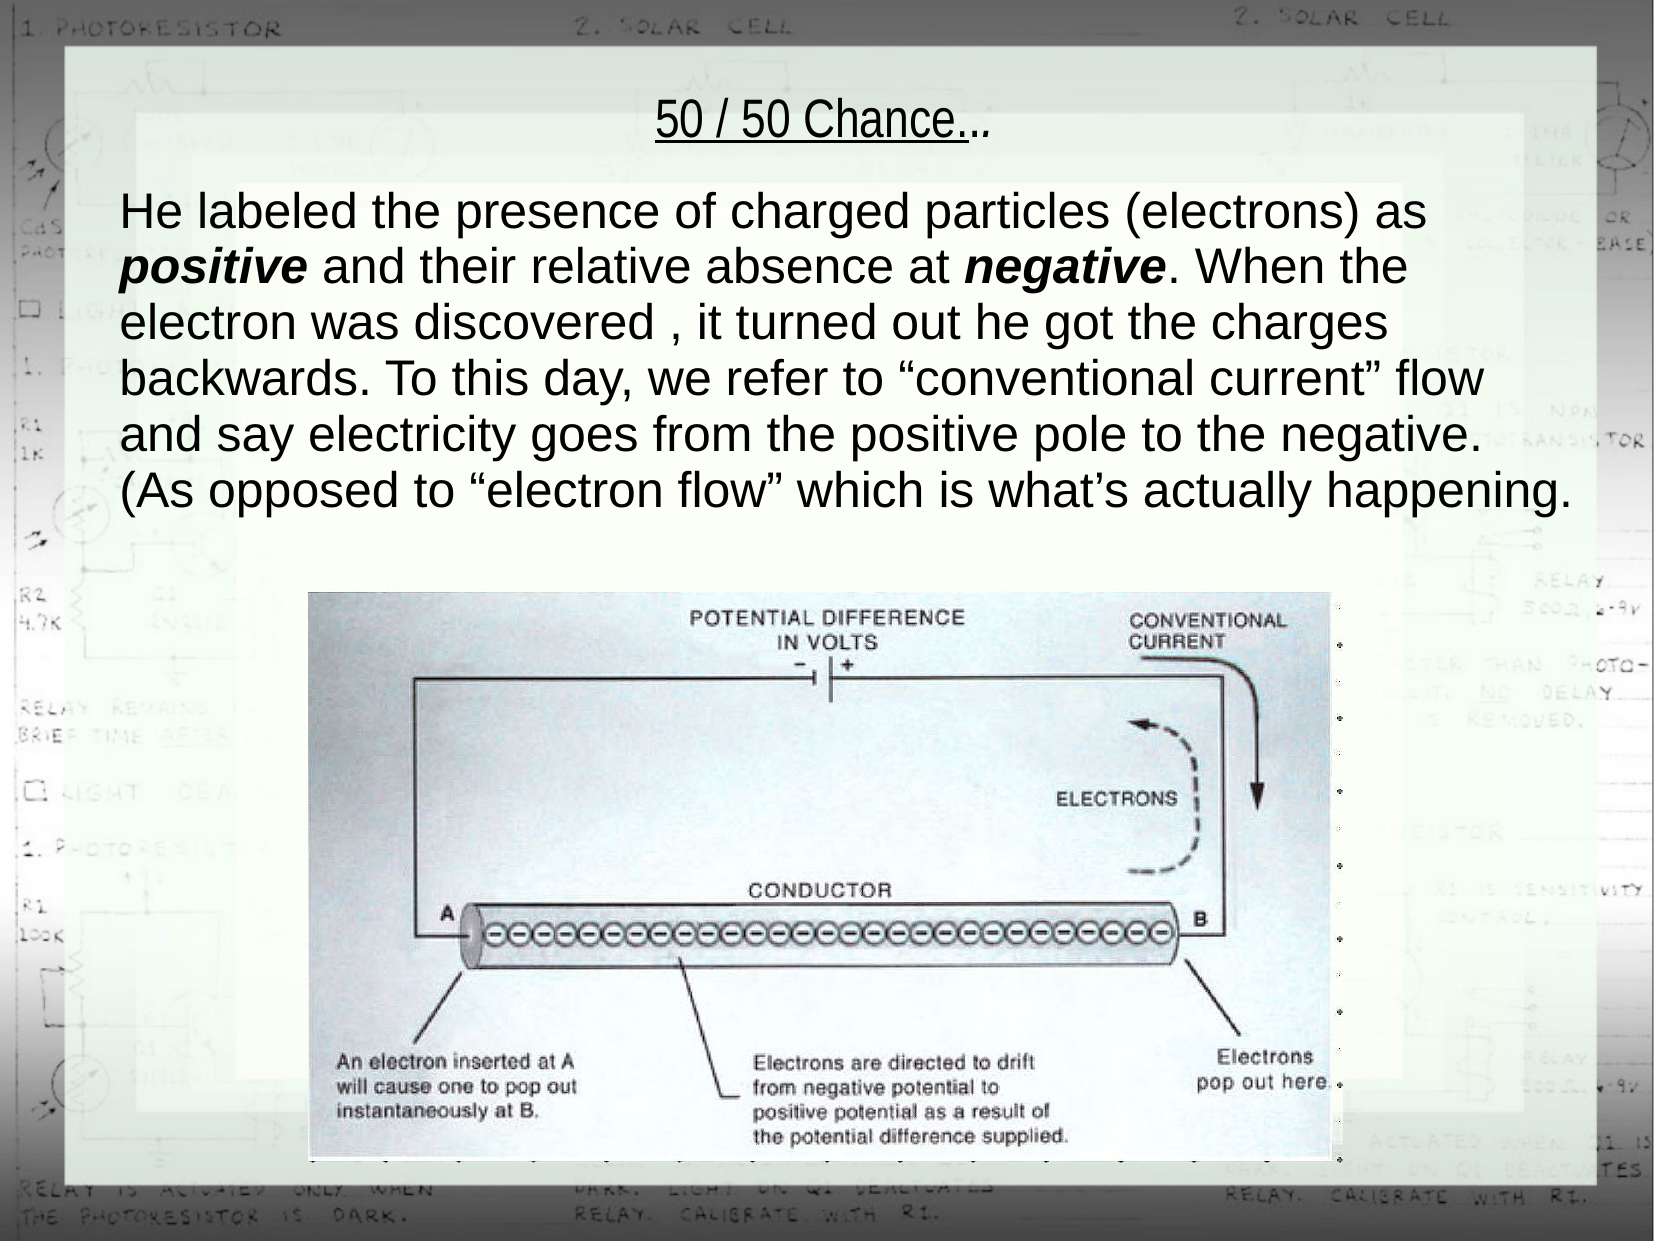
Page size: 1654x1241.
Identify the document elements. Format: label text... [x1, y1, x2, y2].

text_box He labeled the presence of charged particles (electrons) as positive and their relative absence at negative. When the electron was discovered , it turned out he got the charges backwards. To this day, we refer to “conventional current” flow and say electricity goes from the positive pole to the negative. (As opposed to “electron flow” which is what’s actually happening. [104, 175, 1605, 581]
picture [0, 0, 1654, 1241]
title 50 / 50 Chance... [655, 78, 1045, 154]
